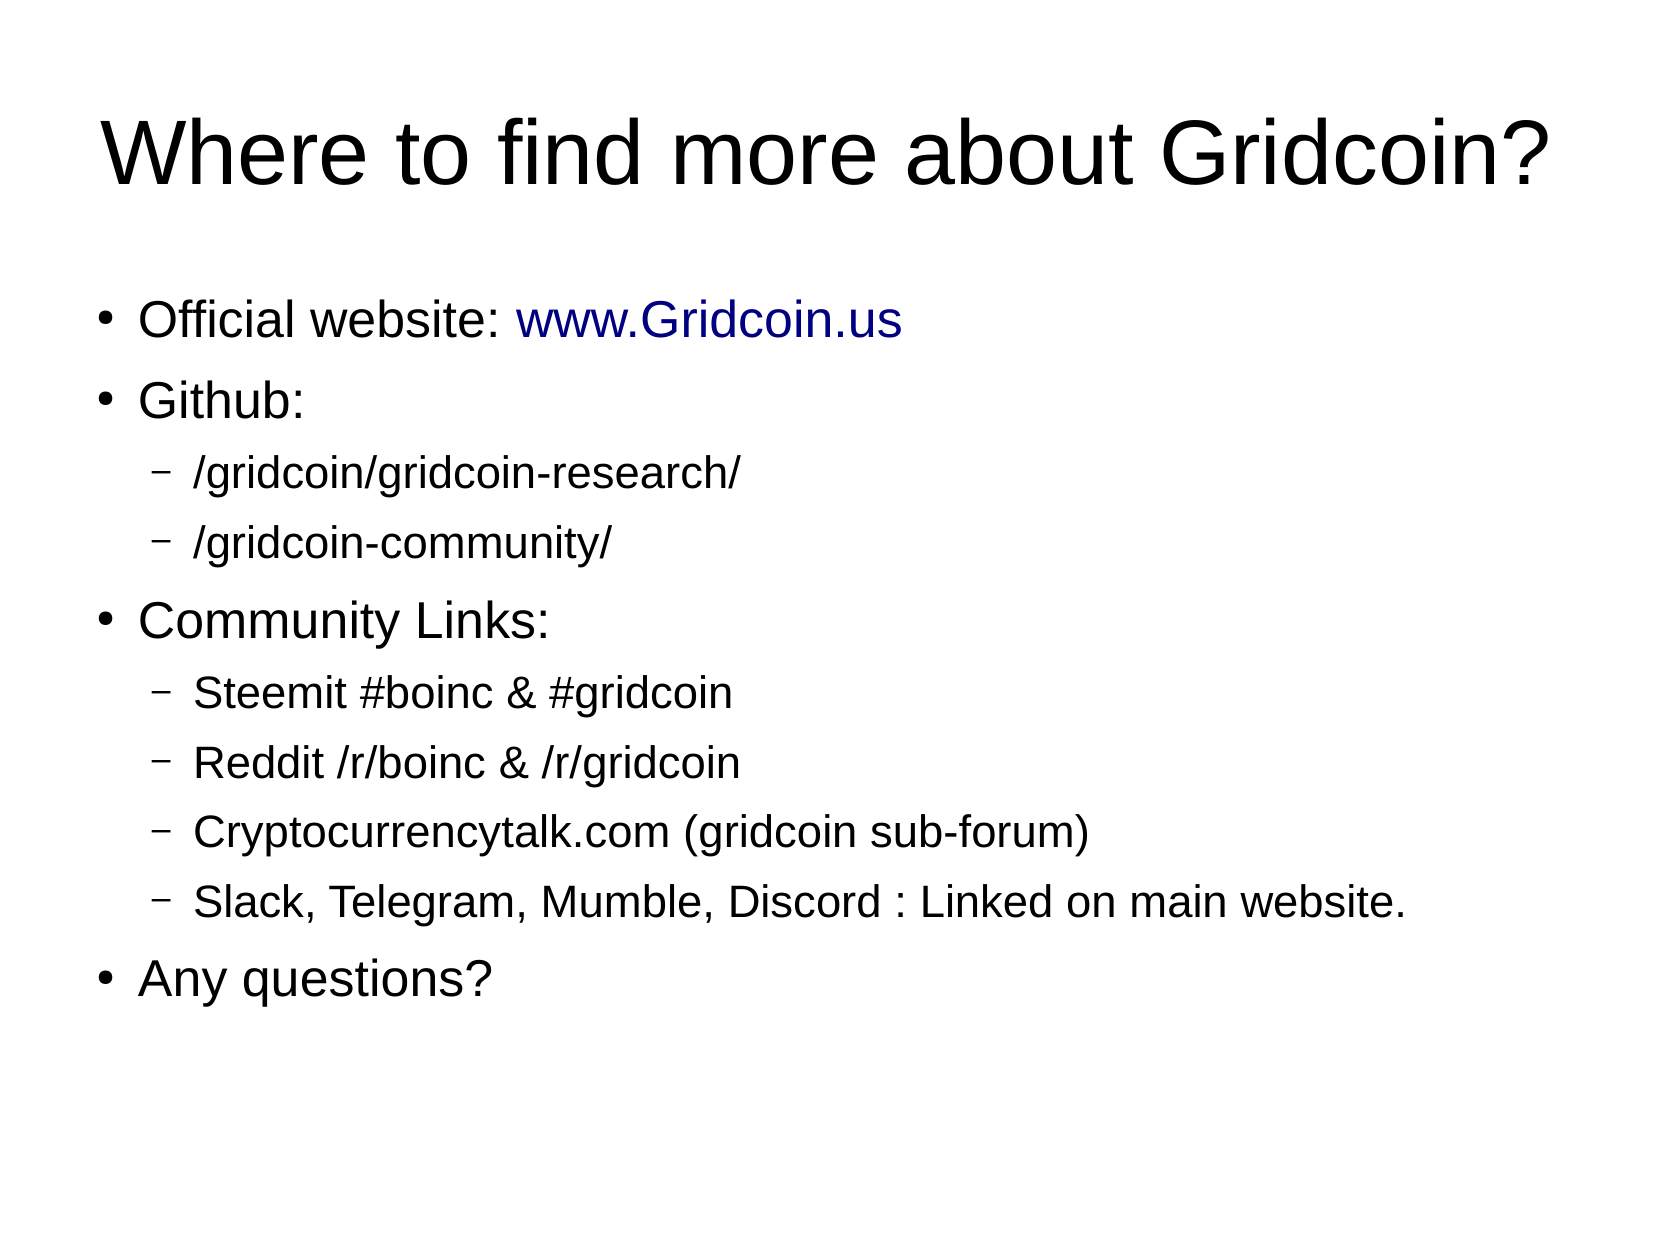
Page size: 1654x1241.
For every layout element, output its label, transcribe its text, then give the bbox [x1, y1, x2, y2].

title Where to find more about Gridcoin? [82, 49, 1571, 257]
list Official website: www.Gridcoin.us Github: /gridcoin/gridcoin-research/ /gridcoin-community/ Community Links: Steemit #boinc & #gridcoin Reddit /r/boinc & /r/gridcoin Cryptocurrencytalk.com (gridcoin sub-forum) Slack, Telegram, Mumble, Discord : Linked on main website. Any questions? [82, 290, 1571, 1010]
